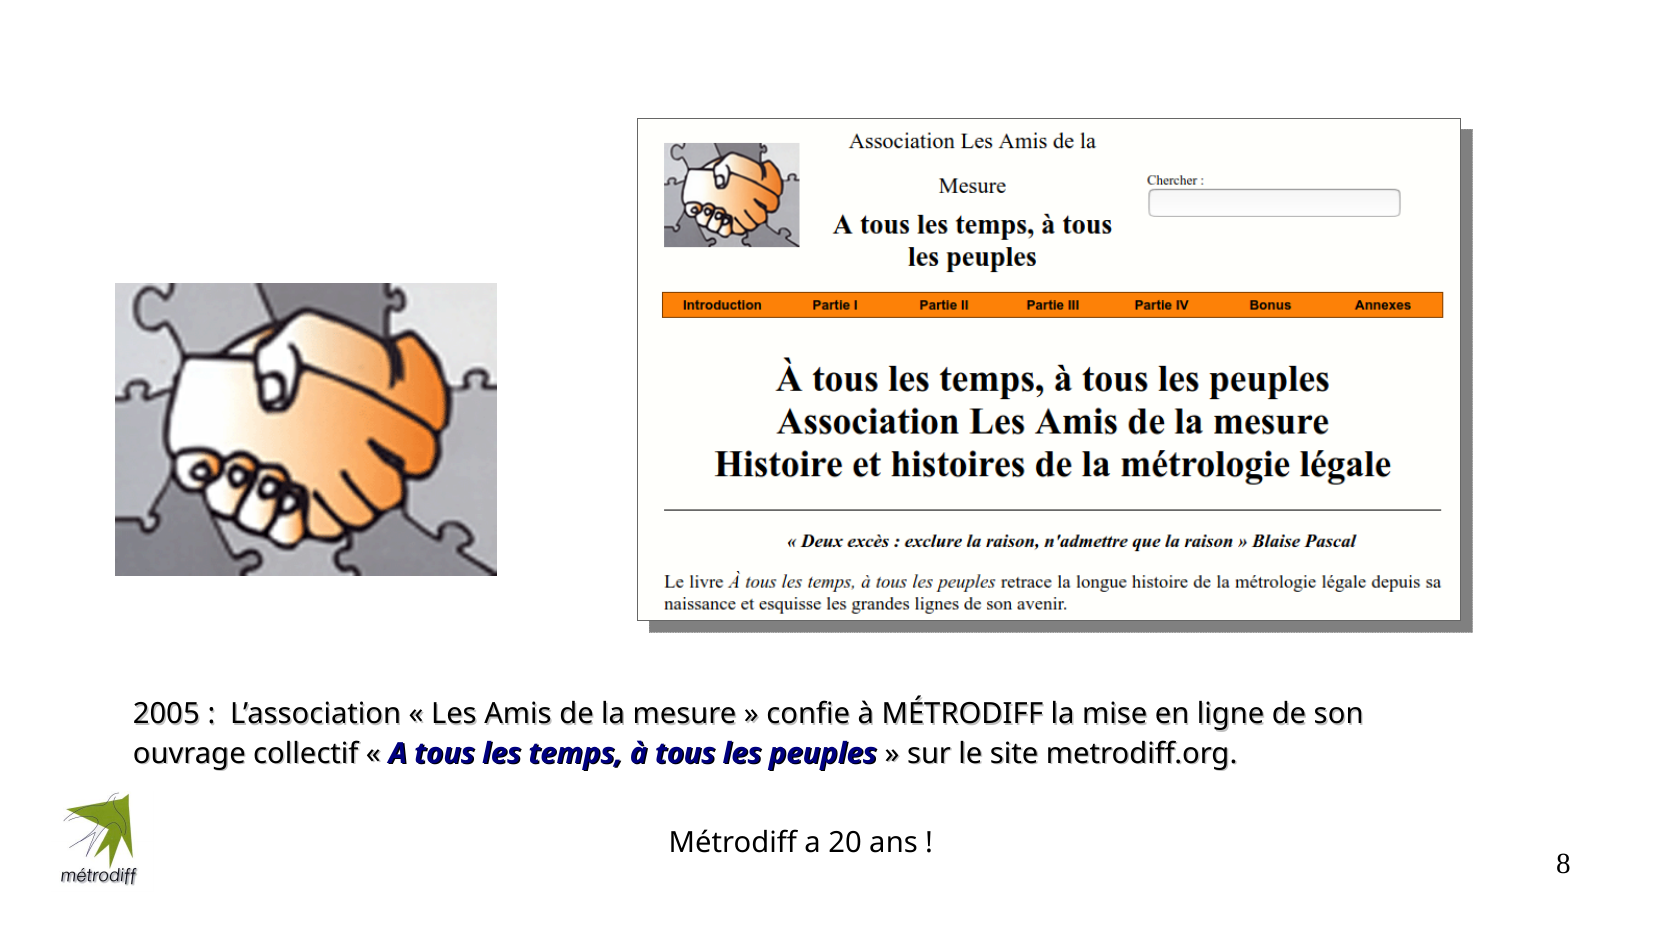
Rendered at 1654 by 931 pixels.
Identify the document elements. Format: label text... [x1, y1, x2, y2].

picture [115, 283, 497, 576]
picture [637, 118, 1461, 621]
picture [51, 791, 154, 892]
text_box 2005 : L’association « Les Amis de la mesure » confie à MÉTRODIFF la mise en ligne de son ouvrage collectif « A tous les temps, à tous les peuples » sur le site metrodiff.org. [118, 685, 1548, 815]
